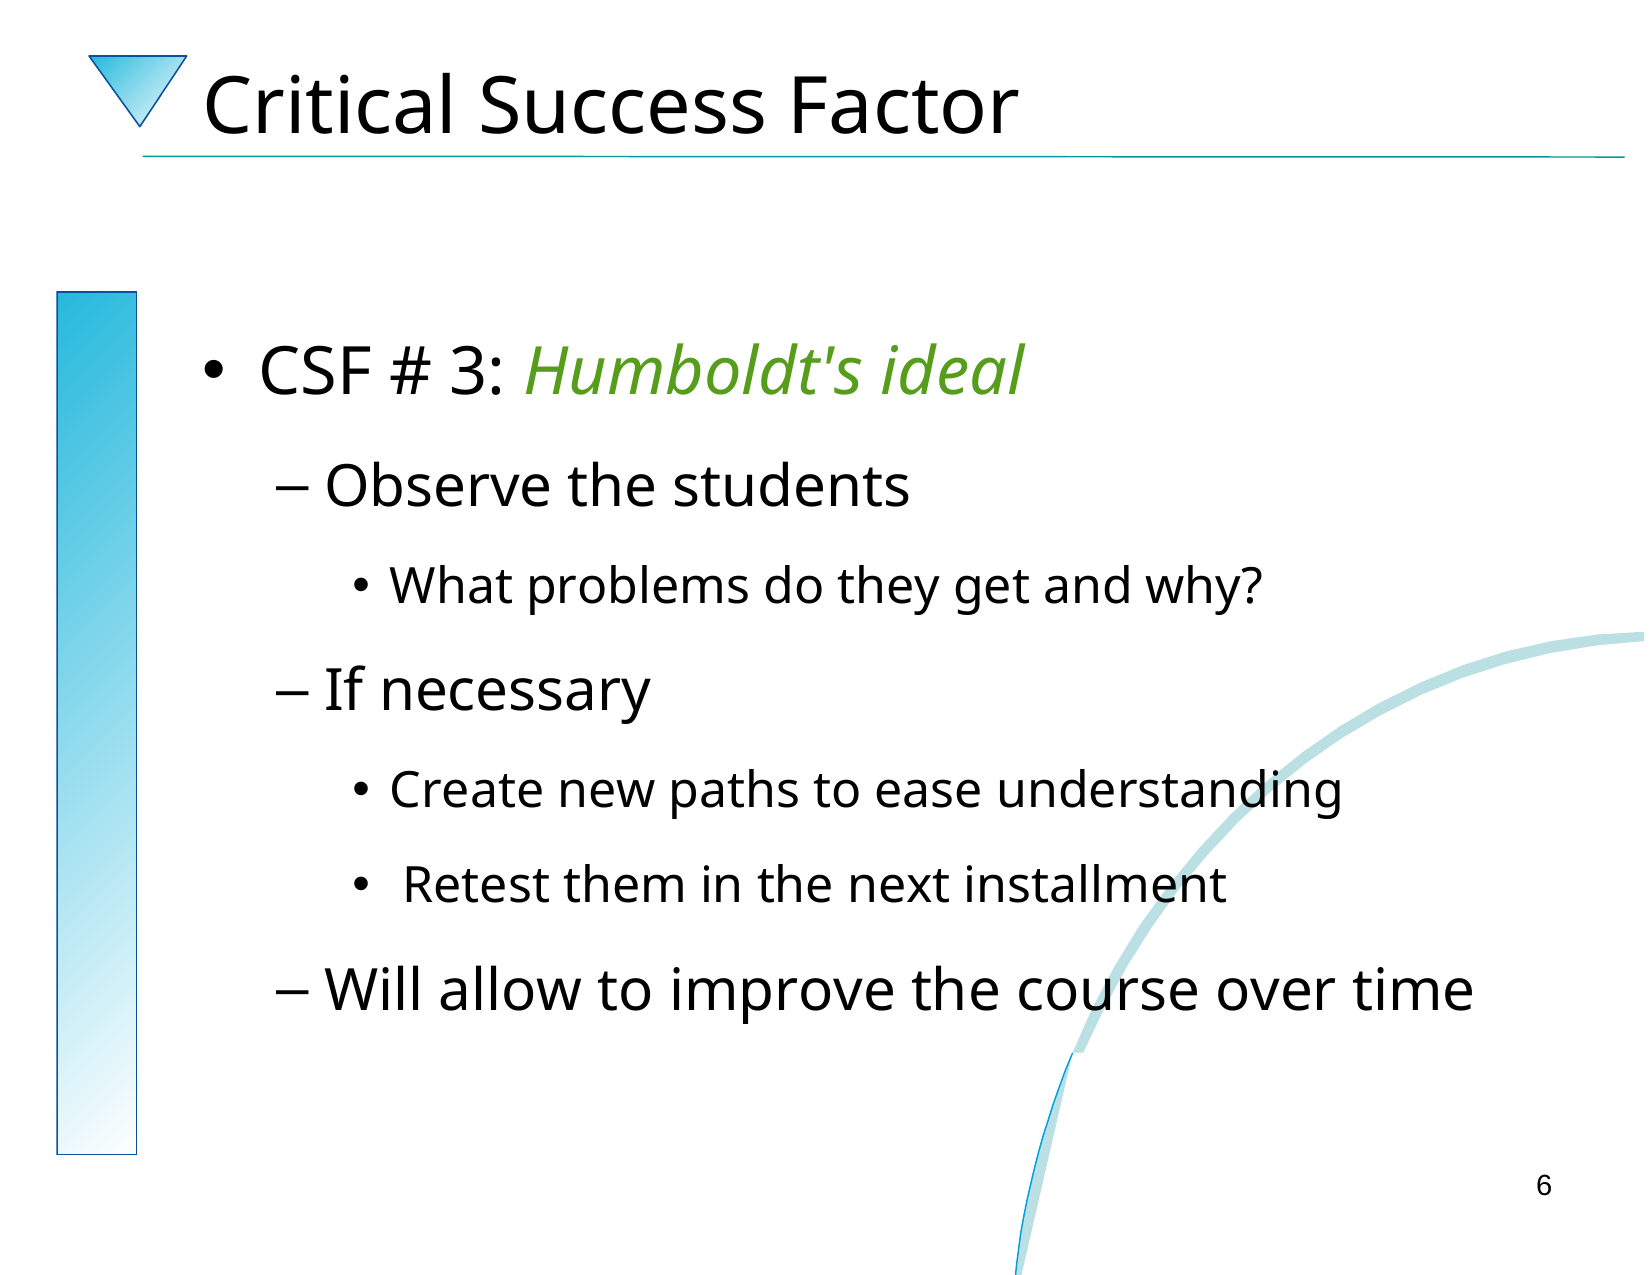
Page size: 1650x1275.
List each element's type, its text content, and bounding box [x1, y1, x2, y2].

title Critical Success Factor [187, 46, 1617, 268]
list CSF # 3: Humboldt's ideal Observe the students What problems do they get and why? If necessary Create new paths to ease understanding Retest them in the next installment Will allow to improve the course over time [187, 297, 1617, 1158]
